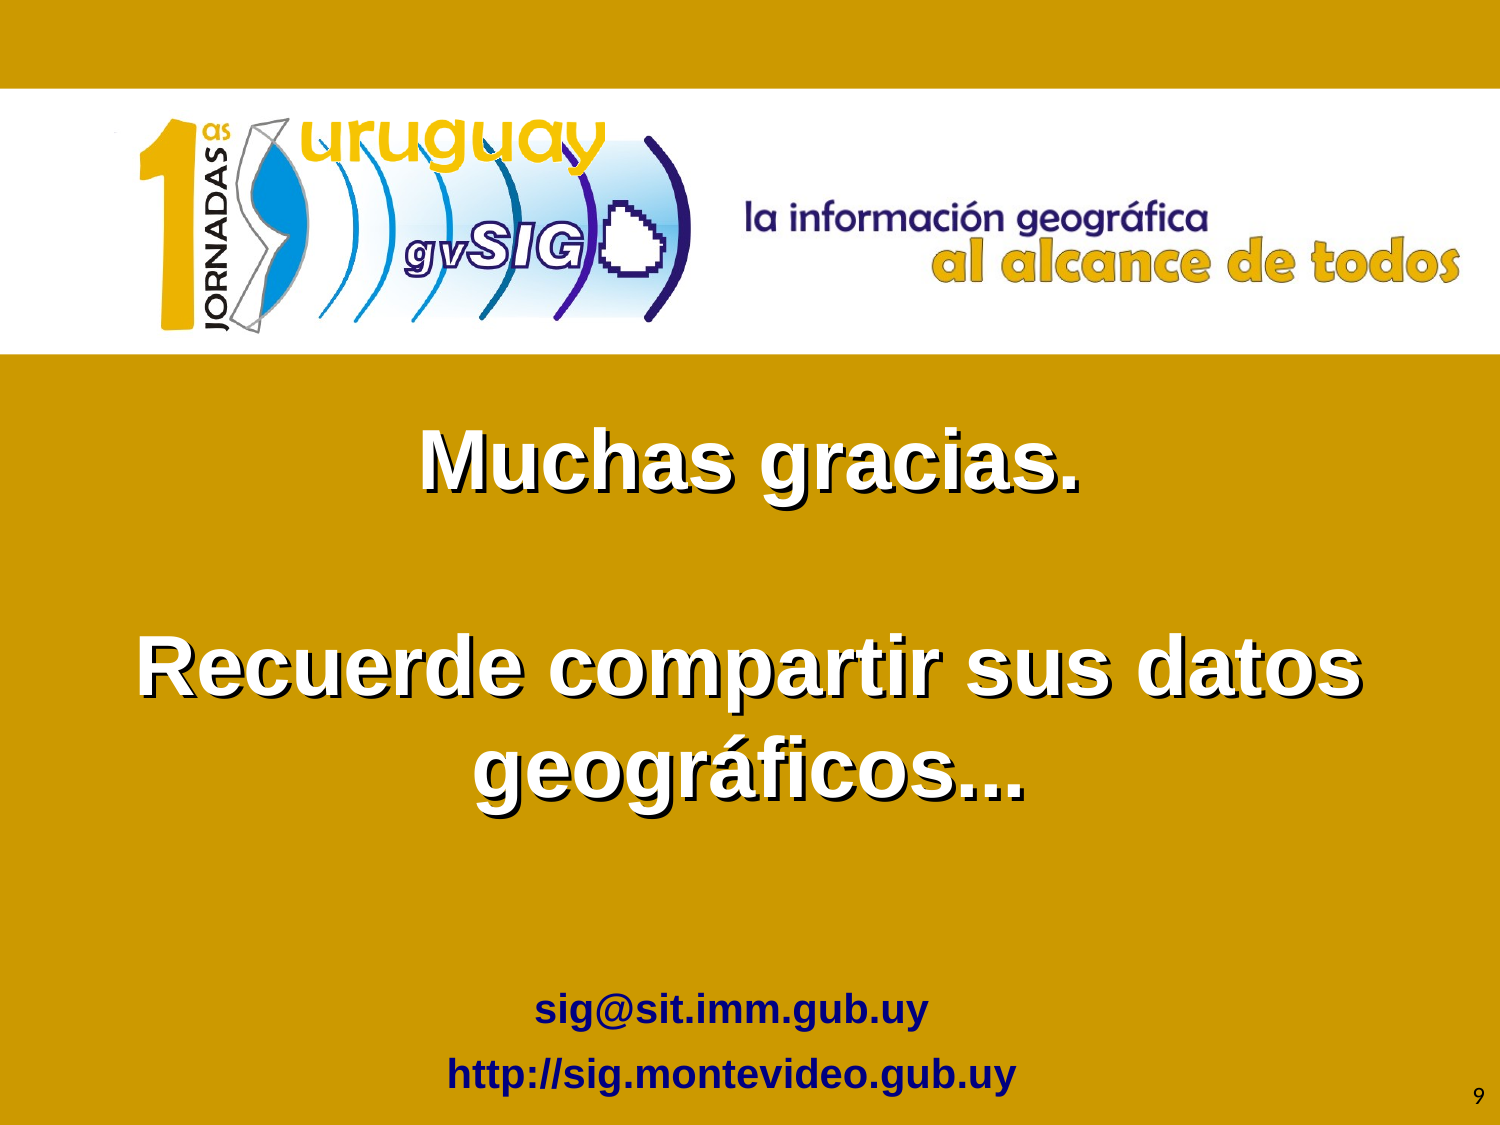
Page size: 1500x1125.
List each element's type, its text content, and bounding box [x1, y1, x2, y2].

picture [114, 110, 703, 338]
picture [738, 194, 1470, 284]
text_box sig@sit.imm.gub.uy http://sig.montevideo.gub.uy [206, 974, 1257, 1105]
text_box <número> [1149, 1065, 1500, 1125]
title Muchas gracias. Recuerde compartir sus datos geográficos... [112, 397, 1388, 822]
